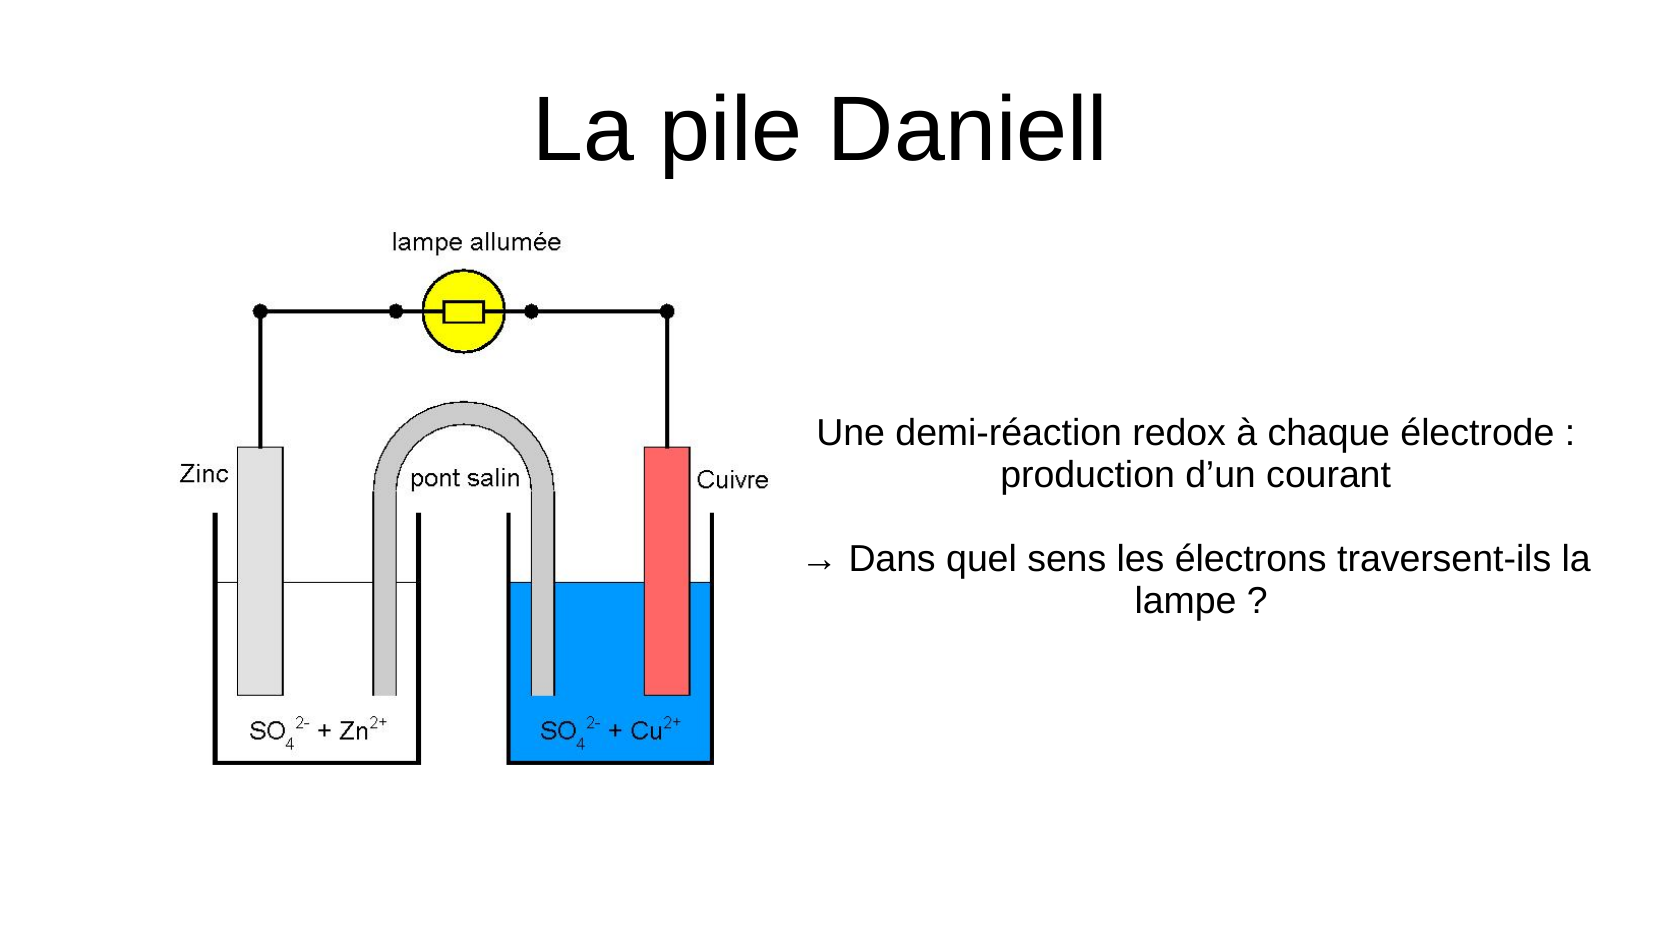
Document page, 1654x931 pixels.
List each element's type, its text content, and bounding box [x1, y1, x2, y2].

title La pile Daniell [76, 51, 1565, 207]
text_box Une demi-réaction redox à chaque électrode : production d’un courant → Dans quel sens les électrons traversent-ils la lampe ? [856, 295, 1536, 739]
picture [177, 228, 775, 768]
